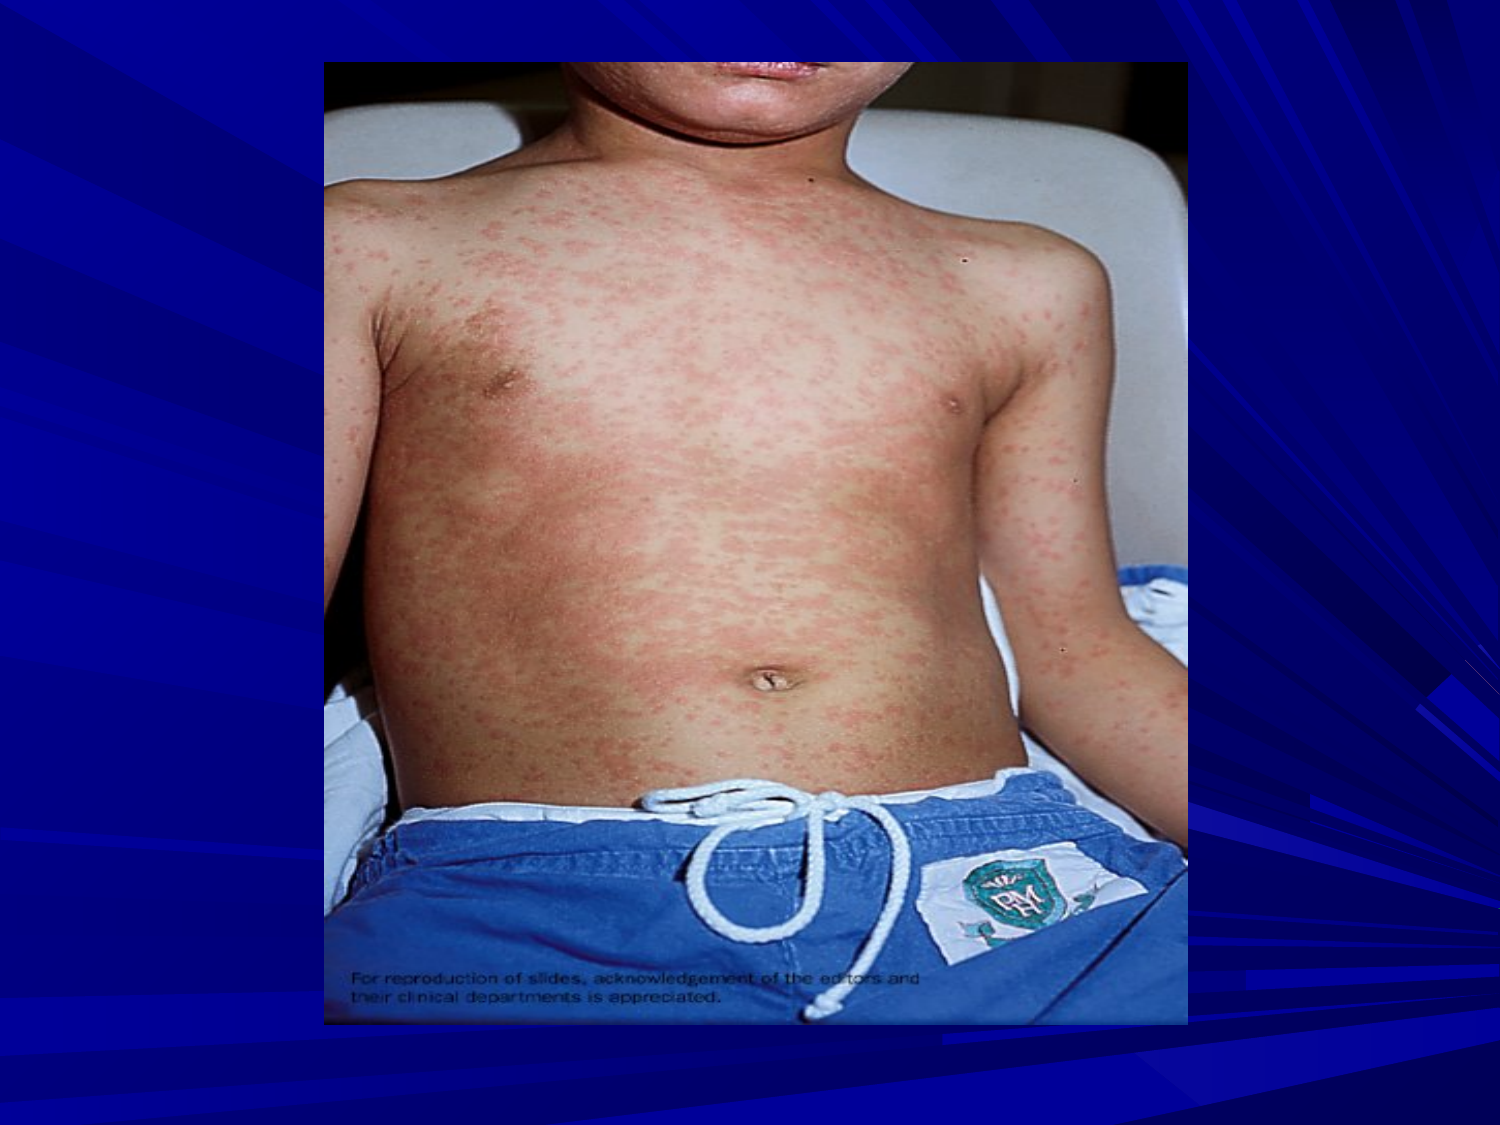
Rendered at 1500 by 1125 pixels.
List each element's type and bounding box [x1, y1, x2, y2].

picture [324, 62, 1188, 1026]
